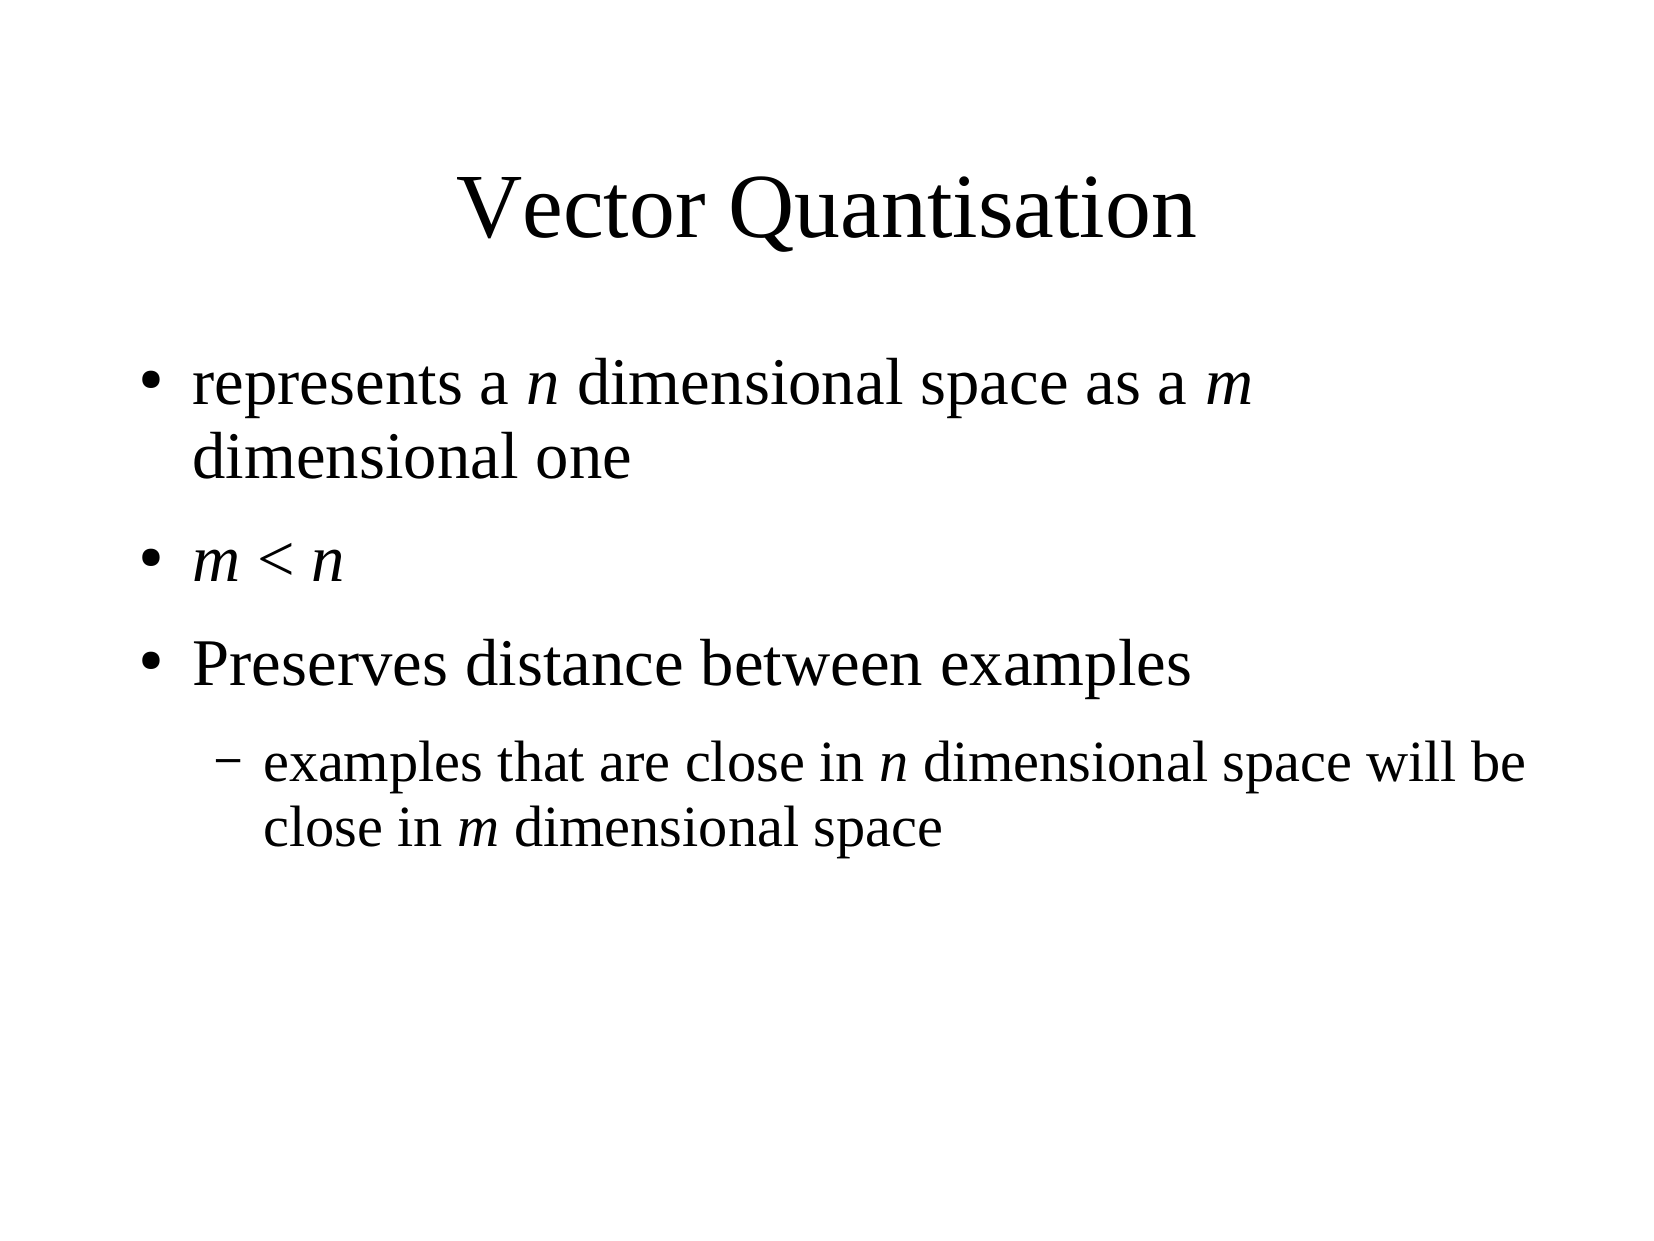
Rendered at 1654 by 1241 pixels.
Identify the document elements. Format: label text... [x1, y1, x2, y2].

list represents a n dimensional space as a m dimensional one m < n Preserves distance between examples examples that are close in n dimensional space will be close in m dimensional space [121, 344, 1534, 1127]
title Vector Quantisation [121, 102, 1534, 311]
